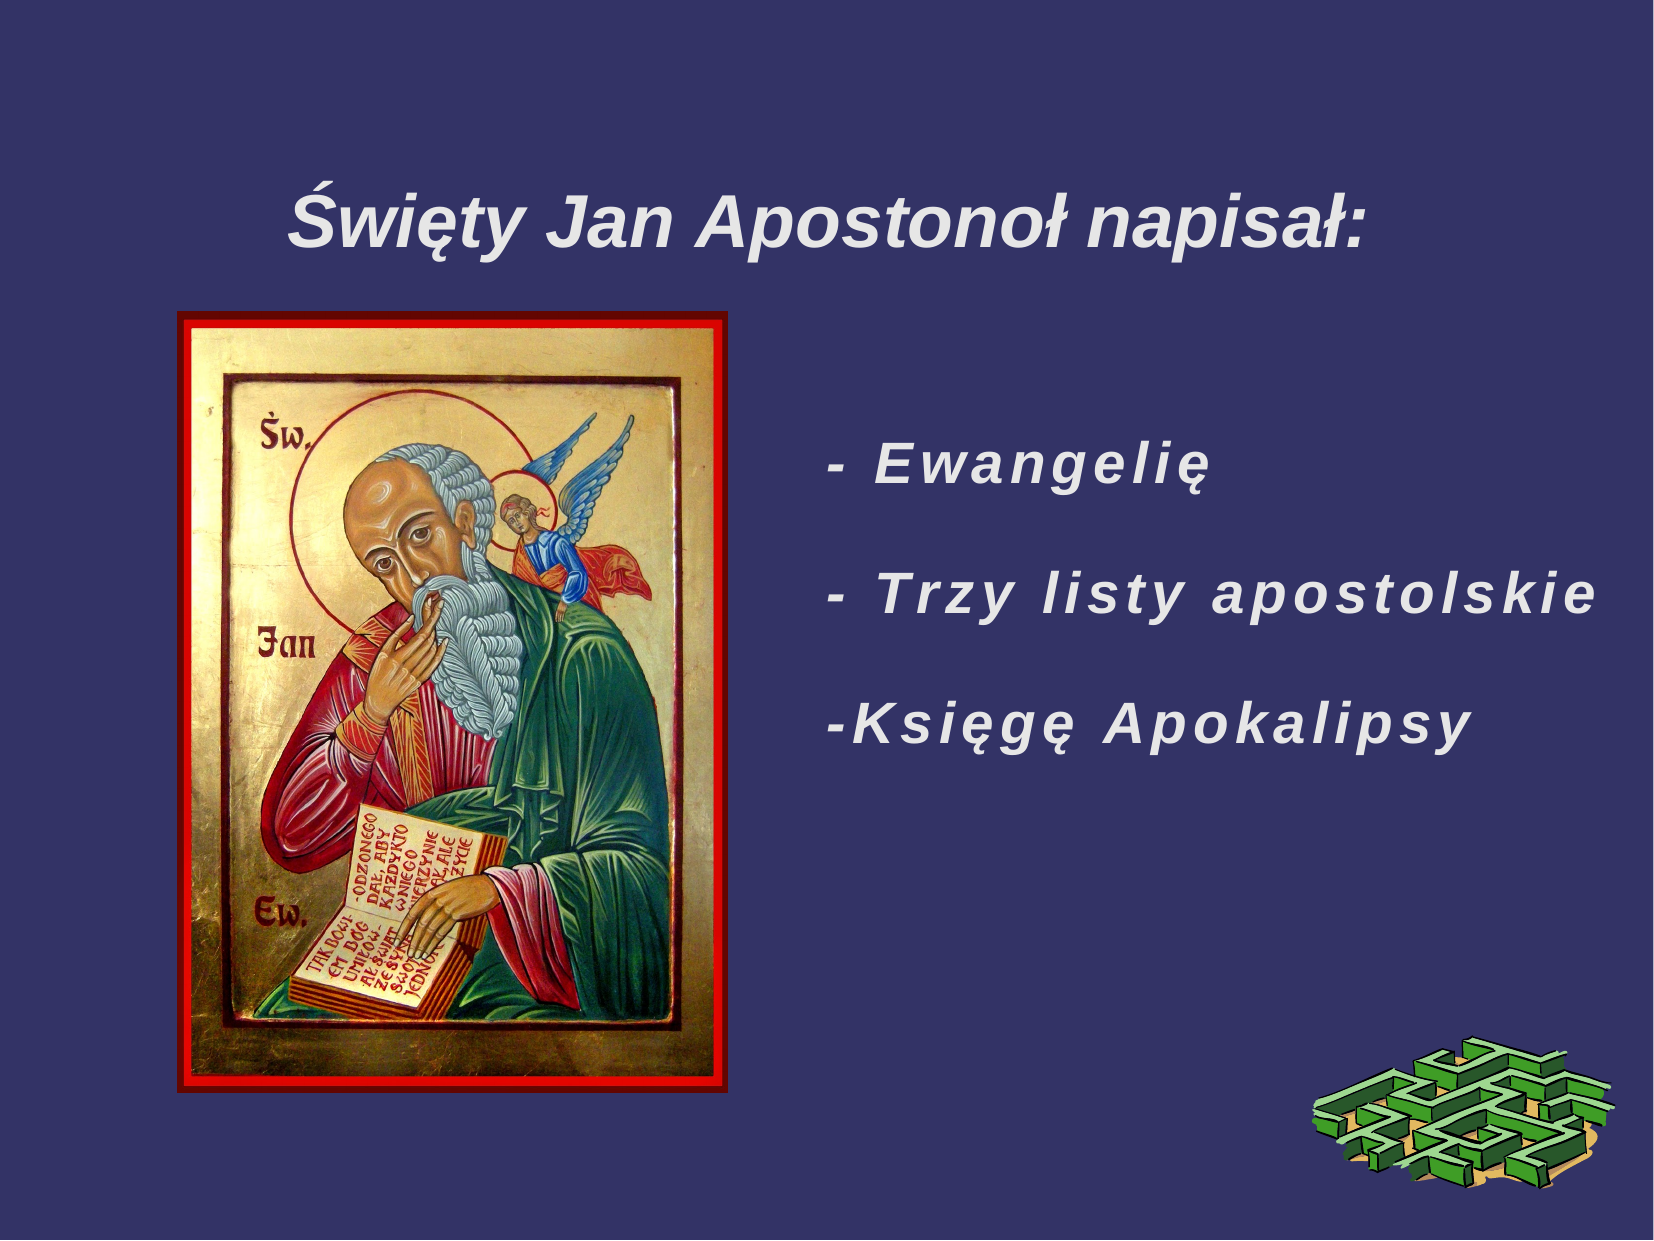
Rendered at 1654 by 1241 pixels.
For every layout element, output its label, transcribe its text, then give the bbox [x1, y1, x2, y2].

title Święty Jan Apostonoł napisał: [123, 117, 1536, 325]
picture [177, 311, 728, 1093]
title - Ewangelię - Trzy listy apostolskie -Księgę Apokalipsy [767, 211, 1625, 975]
